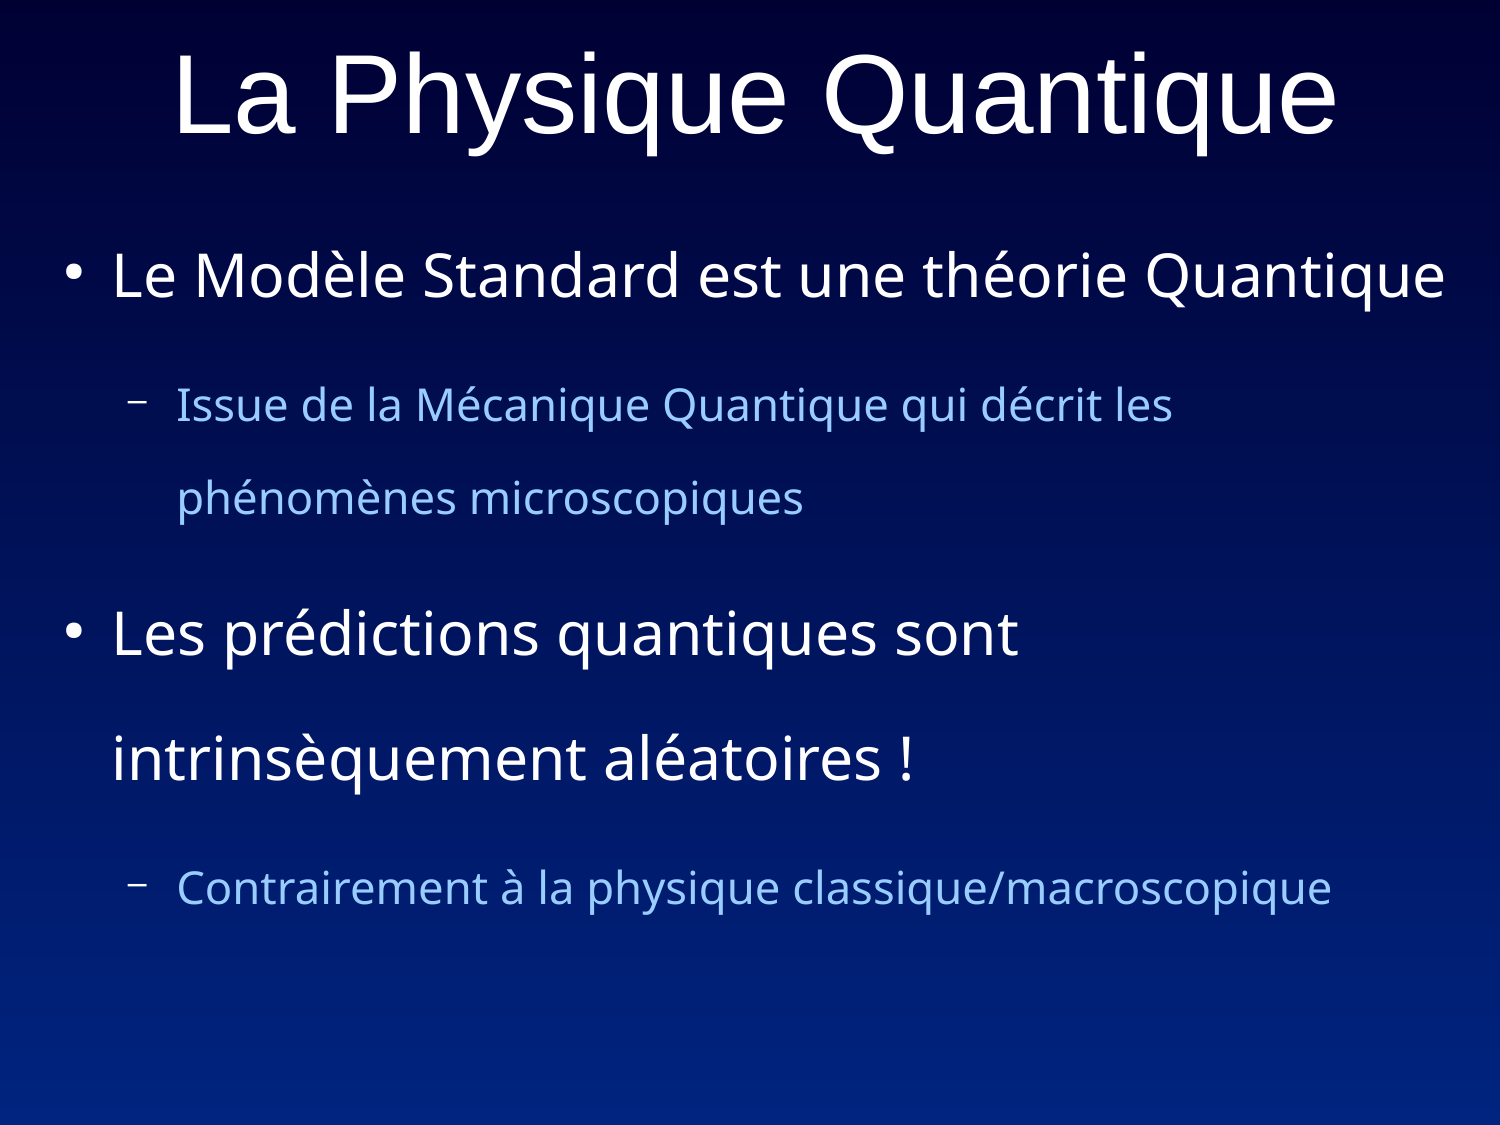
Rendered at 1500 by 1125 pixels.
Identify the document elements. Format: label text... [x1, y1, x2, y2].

title La Physique Quantique [11, 0, 1500, 189]
list Le Modèle Standard est une théorie Quantique Issue de la Mécanique Quantique qui décrit les phénomènes microscopiques Les prédictions quantiques sont intrinsèquement aléatoires ! Contrairement à la physique classique/macroscopique [47, 190, 1453, 934]
